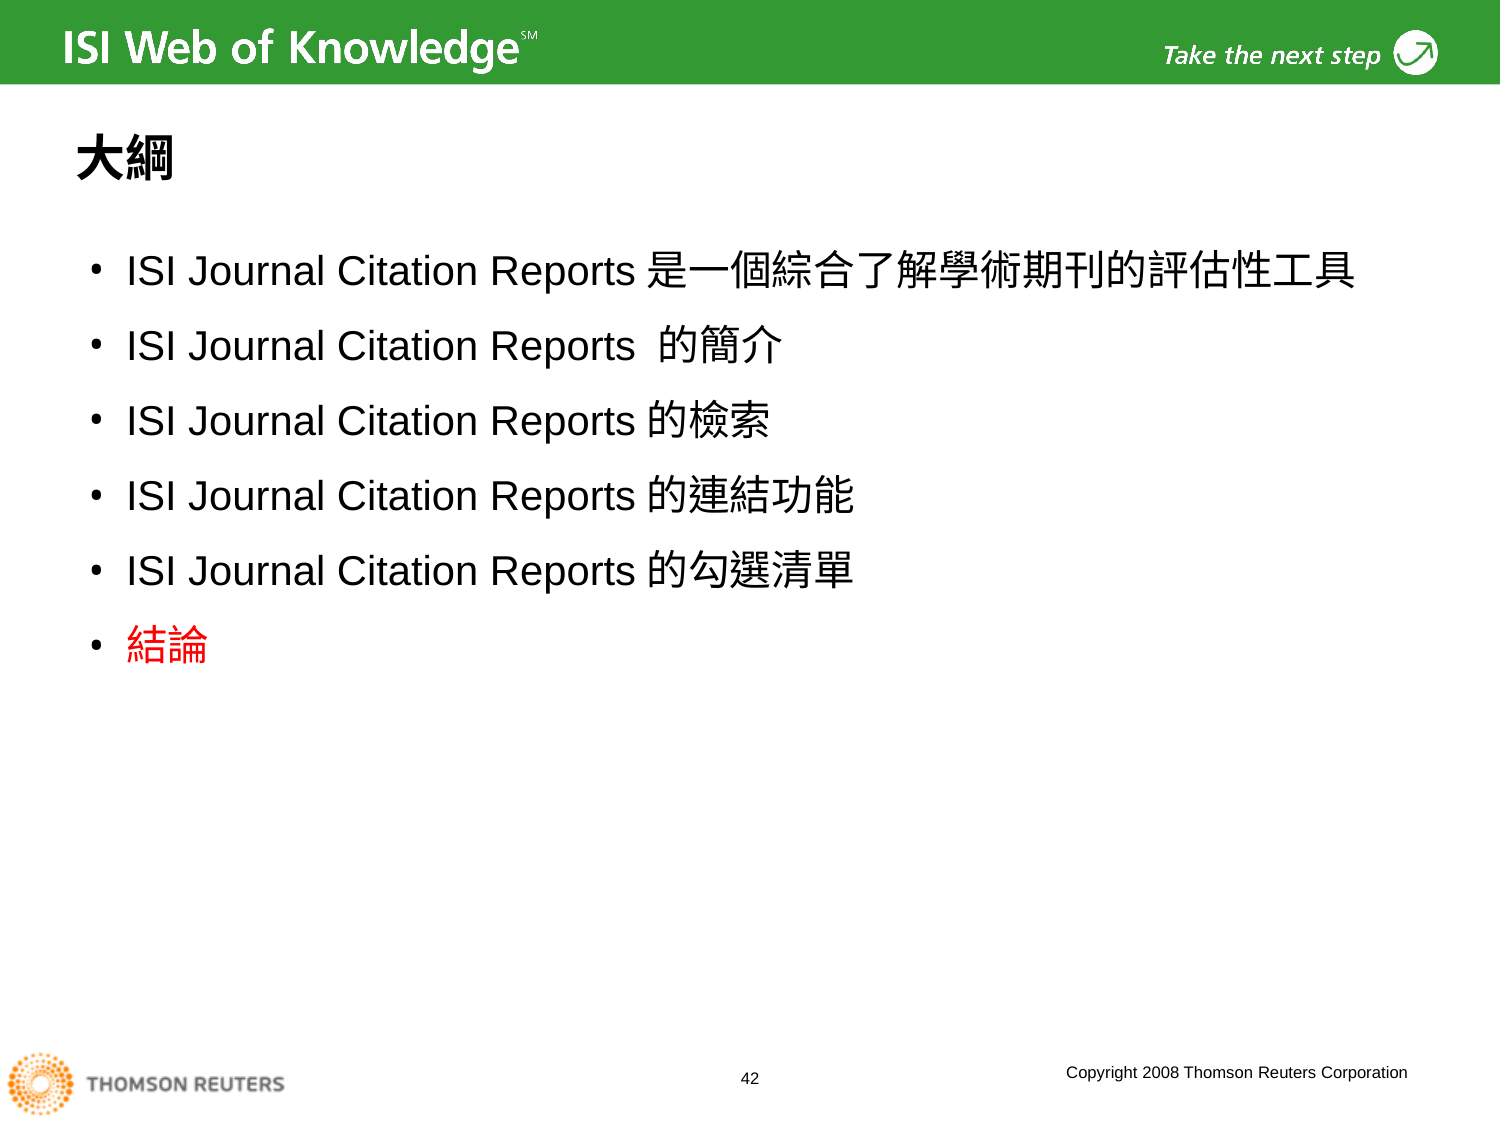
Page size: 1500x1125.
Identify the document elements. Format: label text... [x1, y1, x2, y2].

list ISI Journal Citation Reports是一個綜合了解學術期刊的評估性工具 ISI Journal Citation Reports 的簡介 ISI Journal Citation Reports的檢索 ISI Journal Citation Reports的連結功能 ISI Journal Citation Reports的勾選清單 結論 [88, 243, 1424, 1012]
title 大綱 [75, 111, 1426, 187]
